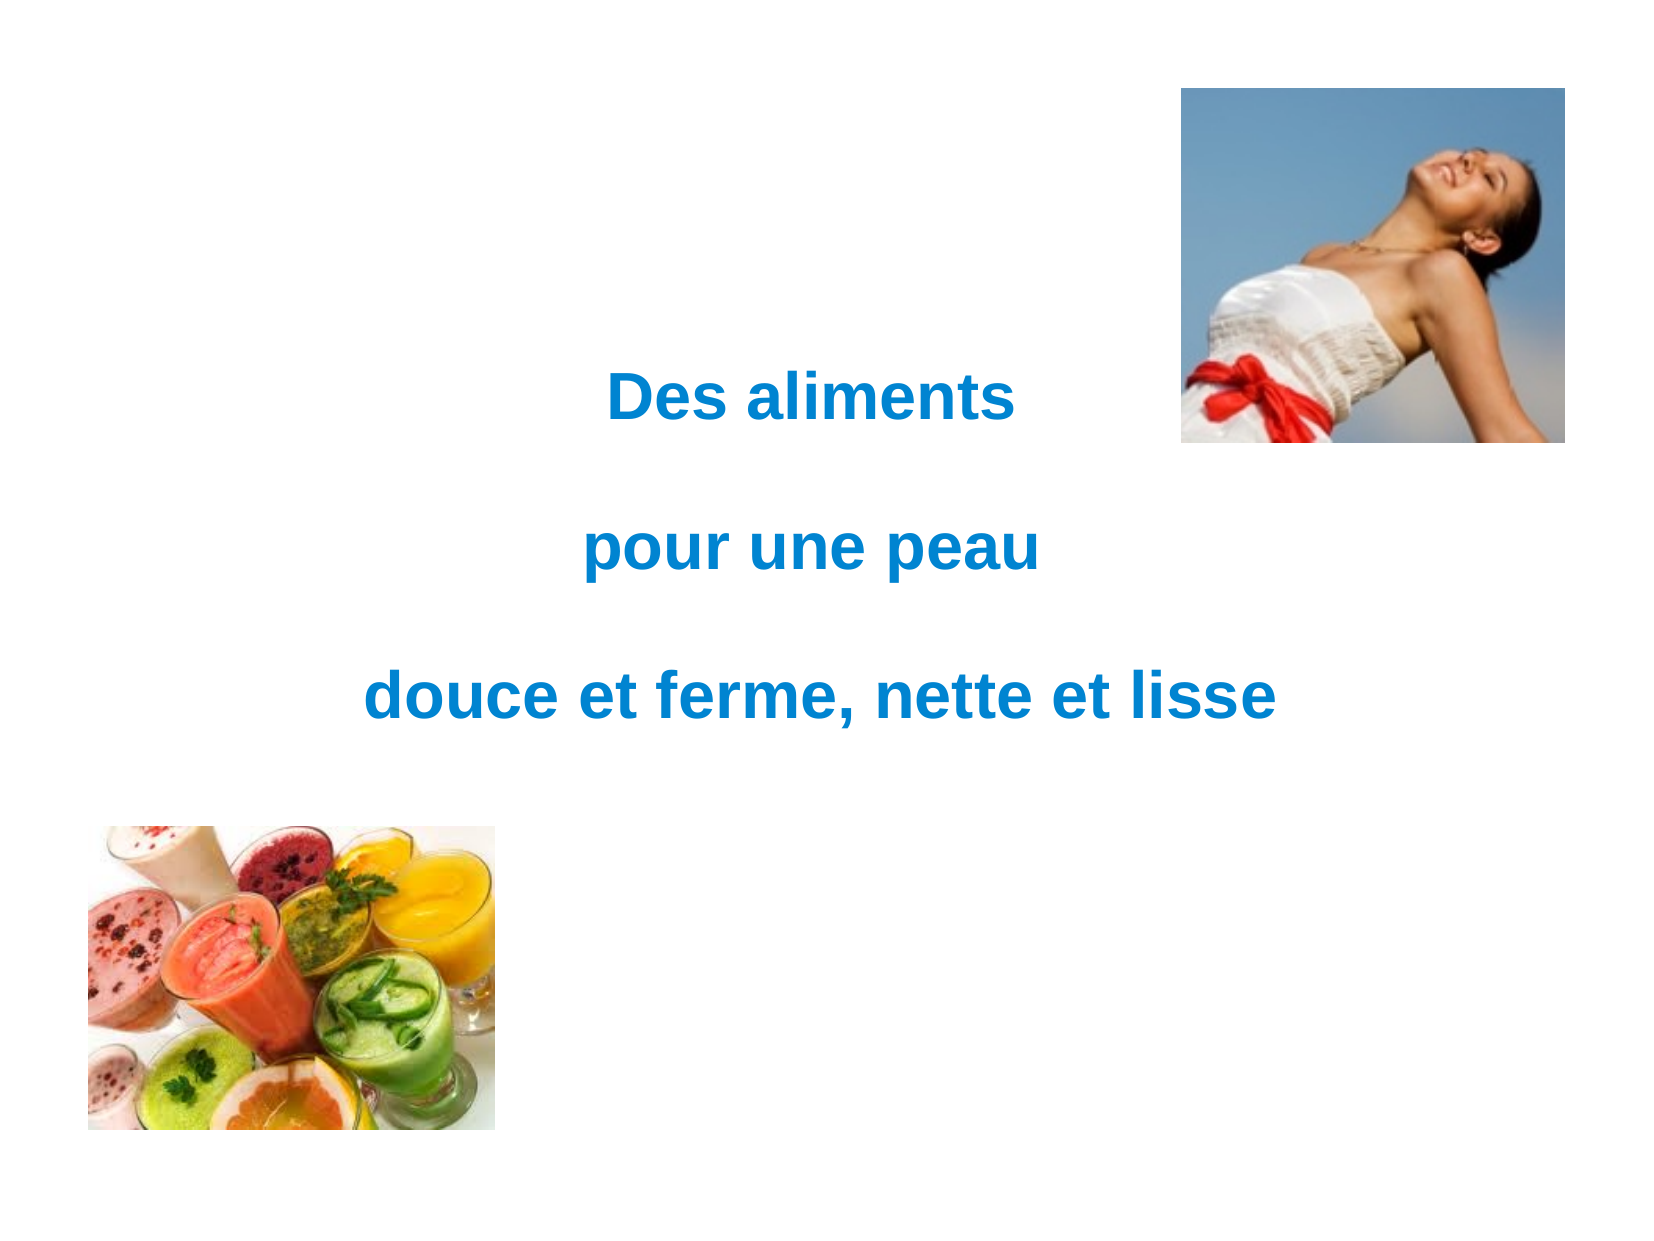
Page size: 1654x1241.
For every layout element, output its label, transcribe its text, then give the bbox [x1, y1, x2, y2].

subtitle Des aliments pour une peau douce et ferme, nette et lisse [76, 118, 1565, 975]
picture [1181, 88, 1565, 443]
picture [88, 826, 495, 1130]
